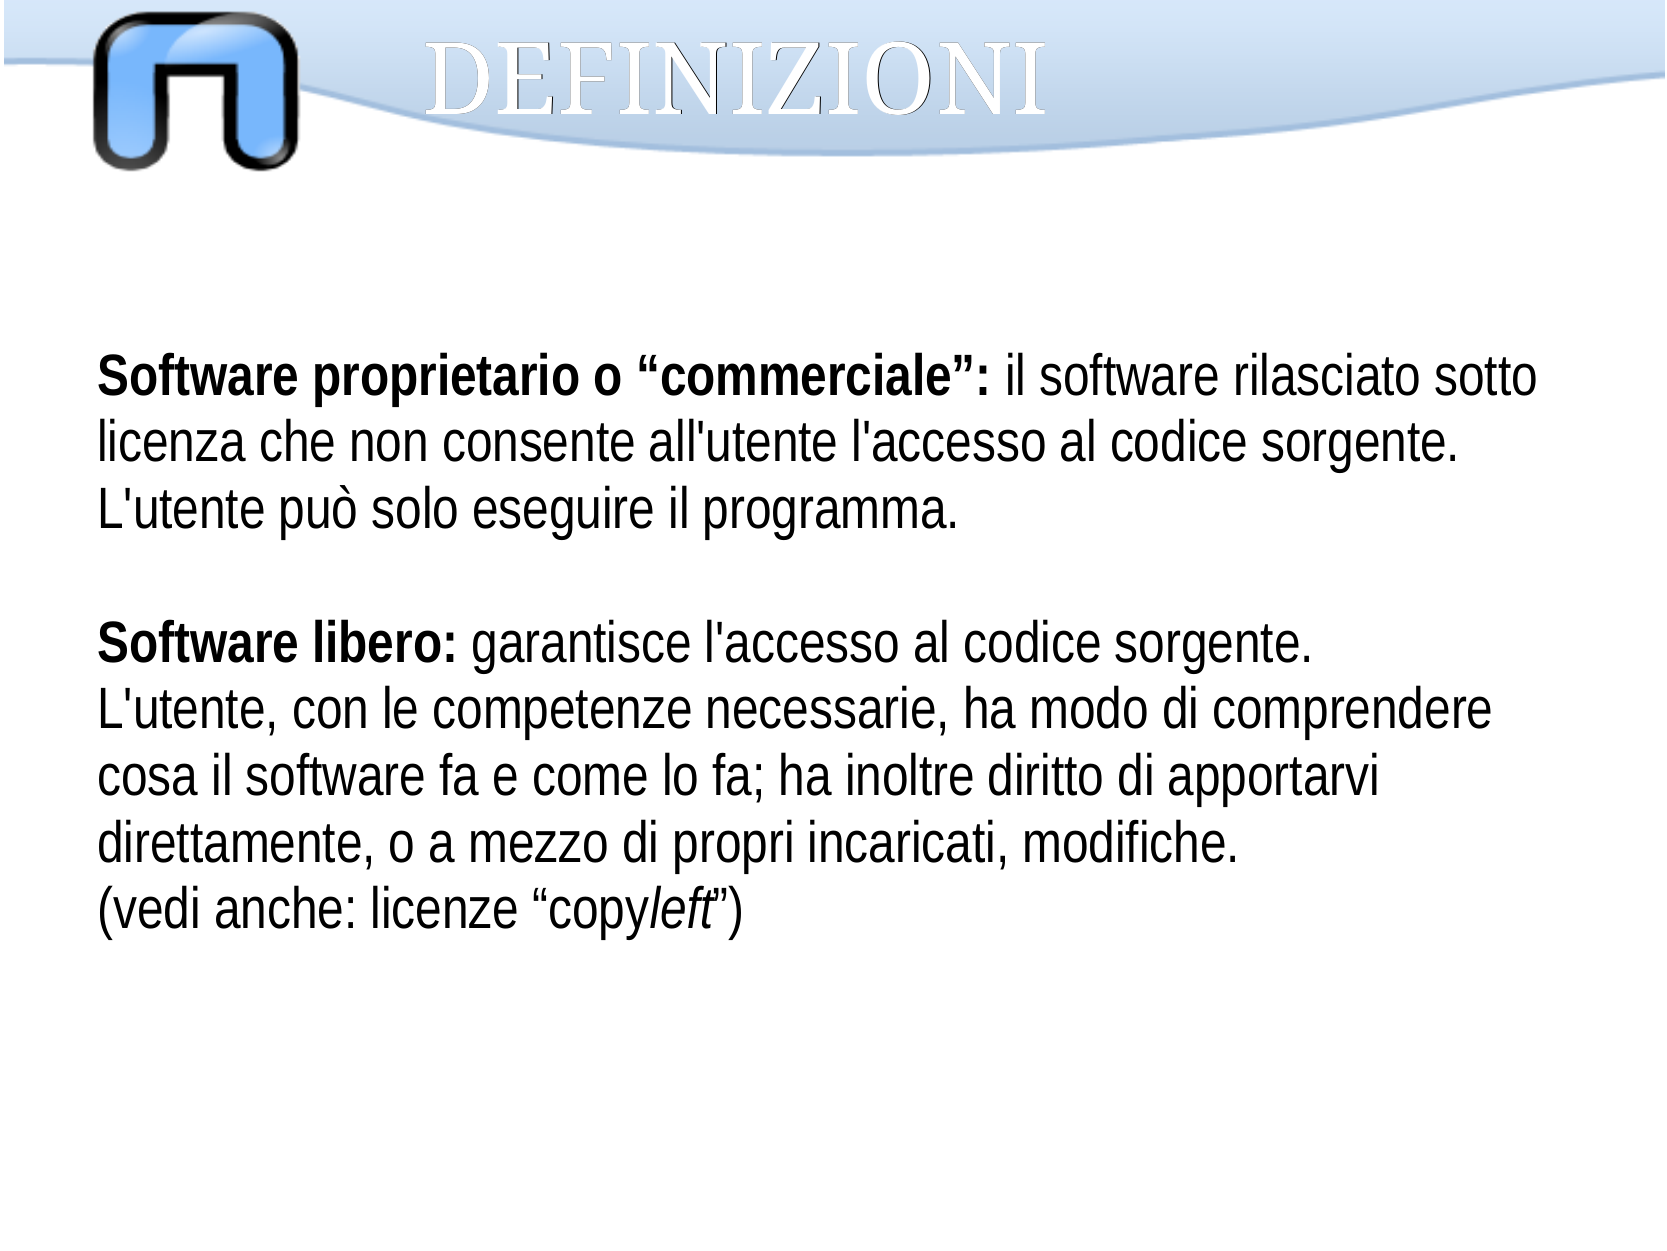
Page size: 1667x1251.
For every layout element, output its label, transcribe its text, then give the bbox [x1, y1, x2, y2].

picture [0, 0, 1667, 1251]
title Software proprietario o “commerciale”: il software rilasciato sotto licenza che non consente all'utente l'accesso al codice sorgente. L'utente può solo eseguire il programma. Software libero: garantisce l'accesso al codice sorgente. L'utente, con le competenze necessarie, ha modo di comprendere cosa il software fa e come lo fa; ha inoltre diritto di apportarvi direttamente, o a mezzo di propri incaricati, modifiche. (vedi anche: licenze “copyleft”) [97, 276, 1573, 1072]
text_box DEFINIZIONI [407, 0, 1443, 168]
